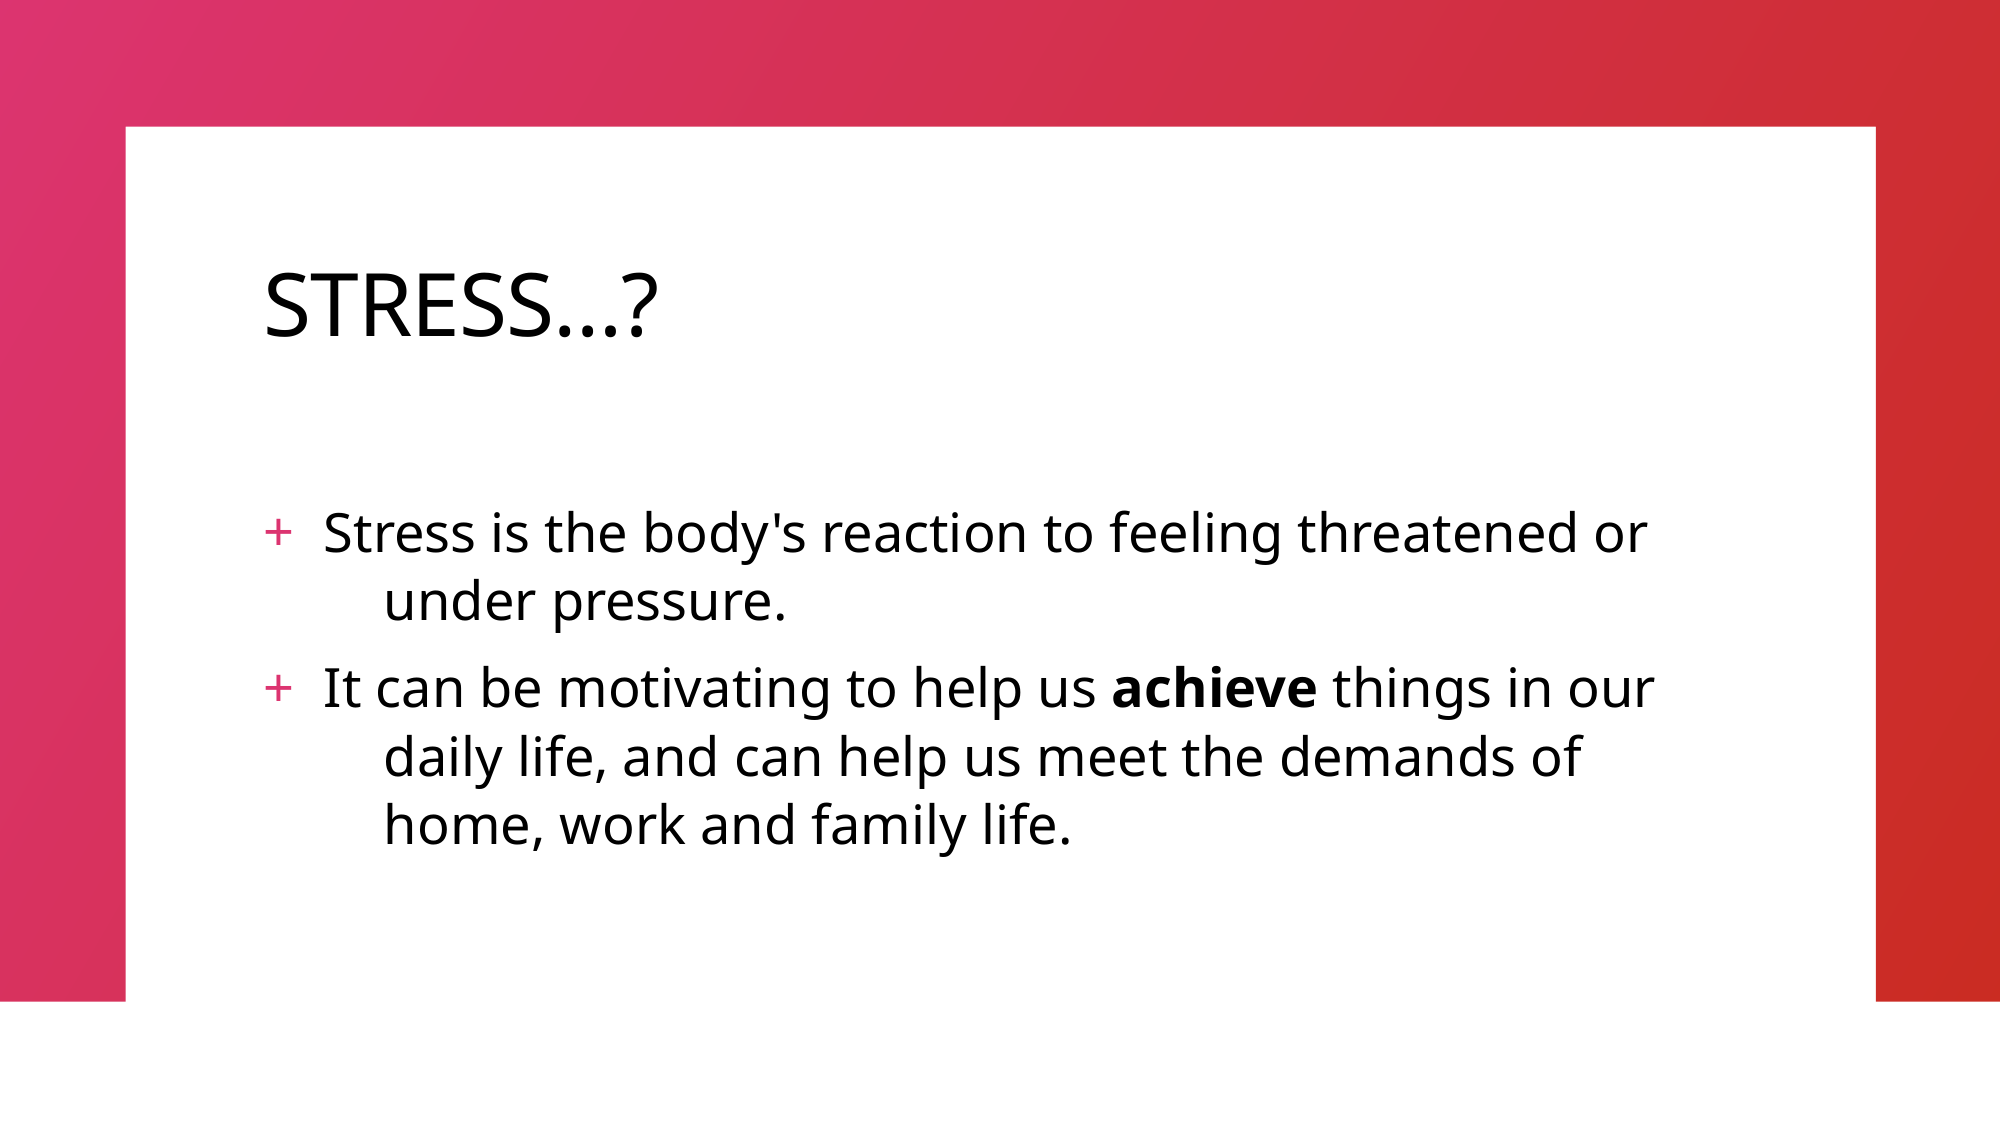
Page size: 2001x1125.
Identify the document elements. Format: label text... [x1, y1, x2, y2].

title STRESS…? [248, 248, 1749, 470]
list Stress is the body's reaction to feeling threatened or under pressure. It can be motivating to help us achieve things in our daily life, and can help us meet the demands of home, work and family life. [248, 487, 1749, 1001]
